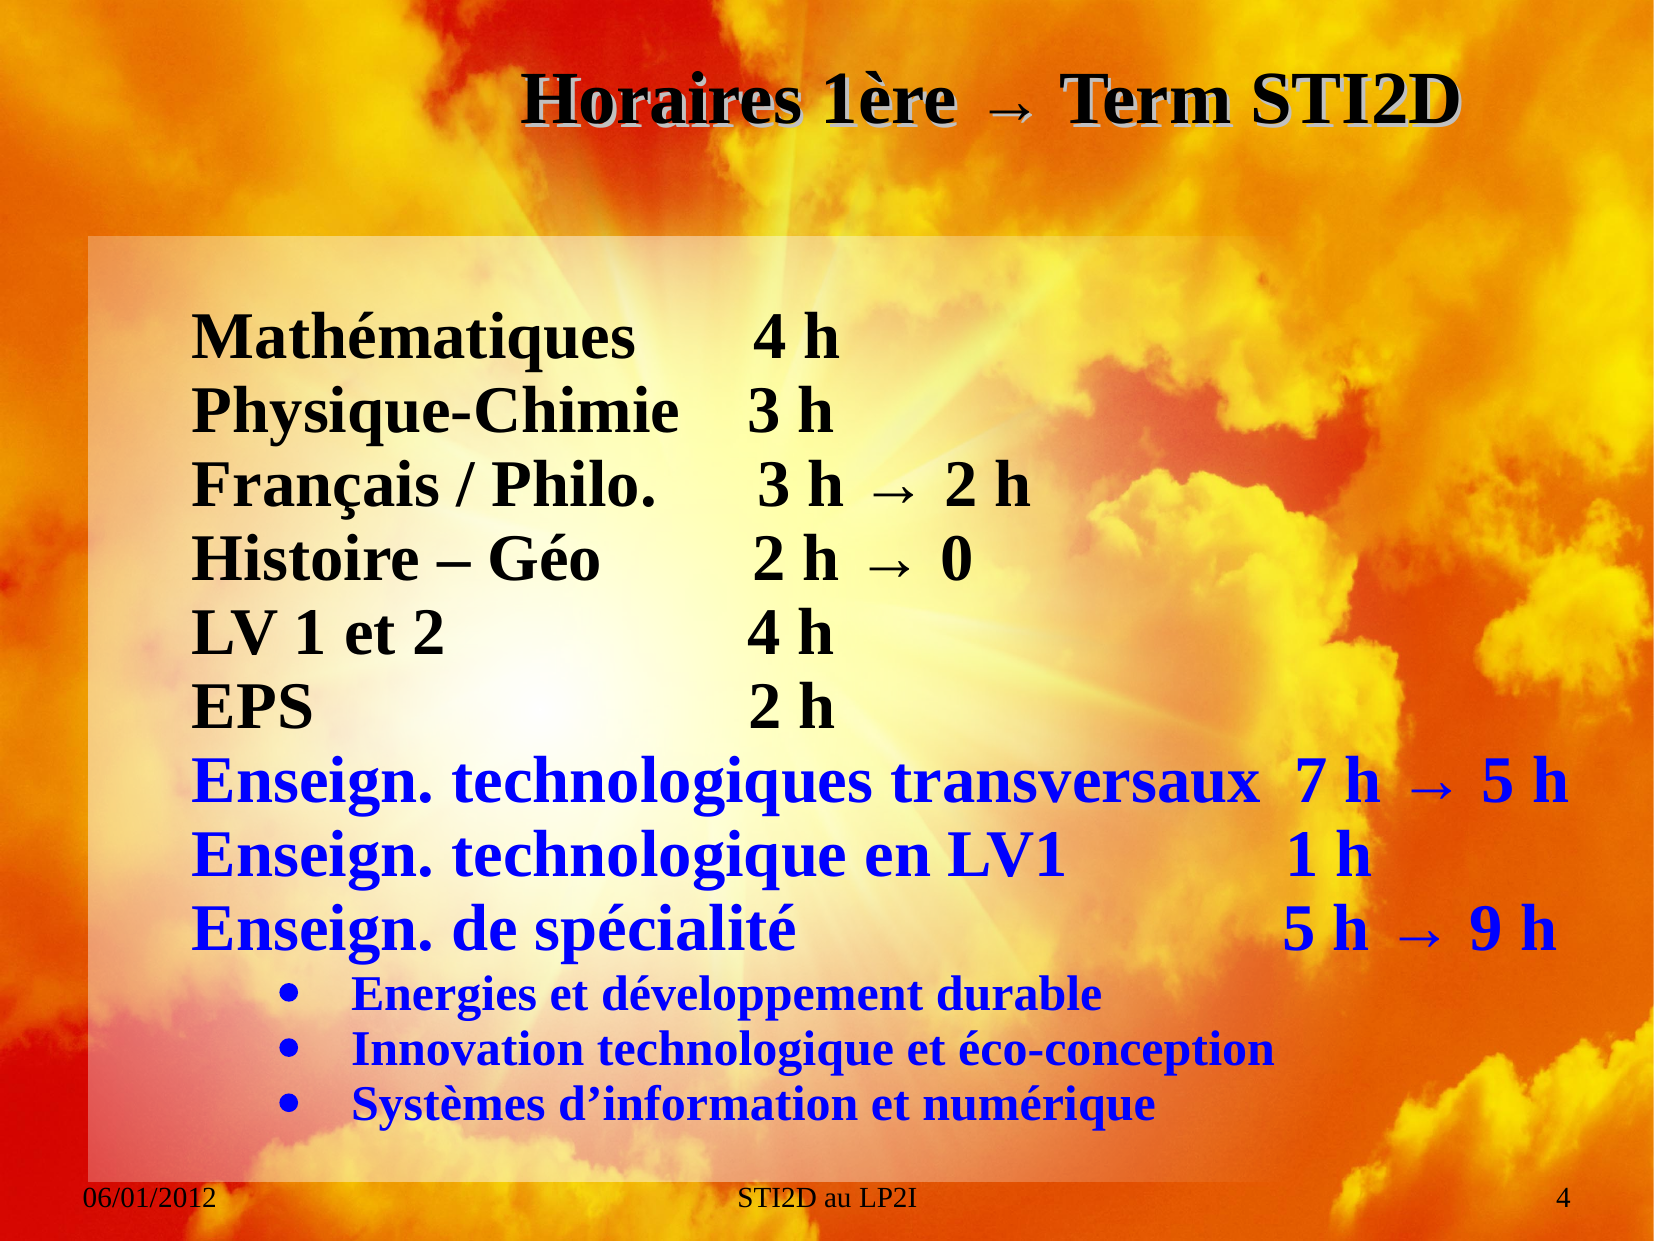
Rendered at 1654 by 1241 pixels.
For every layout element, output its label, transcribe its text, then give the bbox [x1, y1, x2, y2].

text_box Mathématiques 4 h Physique-Chimie 3 h Français / Philo. 3 h → 2 h Histoire – Géo 2 h → 0 LV 1 et 2 4 h EPS 2 h Enseign. technologiques transversaux 7 h → 5 h Enseign. technologique en LV1 1 h Enseign. de spécialité 5 h → 9 h · Energies et développement durable · Innovation technologique et éco-conception · Systèmes d’information et numérique [88, 236, 1595, 1182]
title Horaires 1ère → Term STI2D [413, 49, 1571, 148]
picture [0, 0, 1654, 1241]
